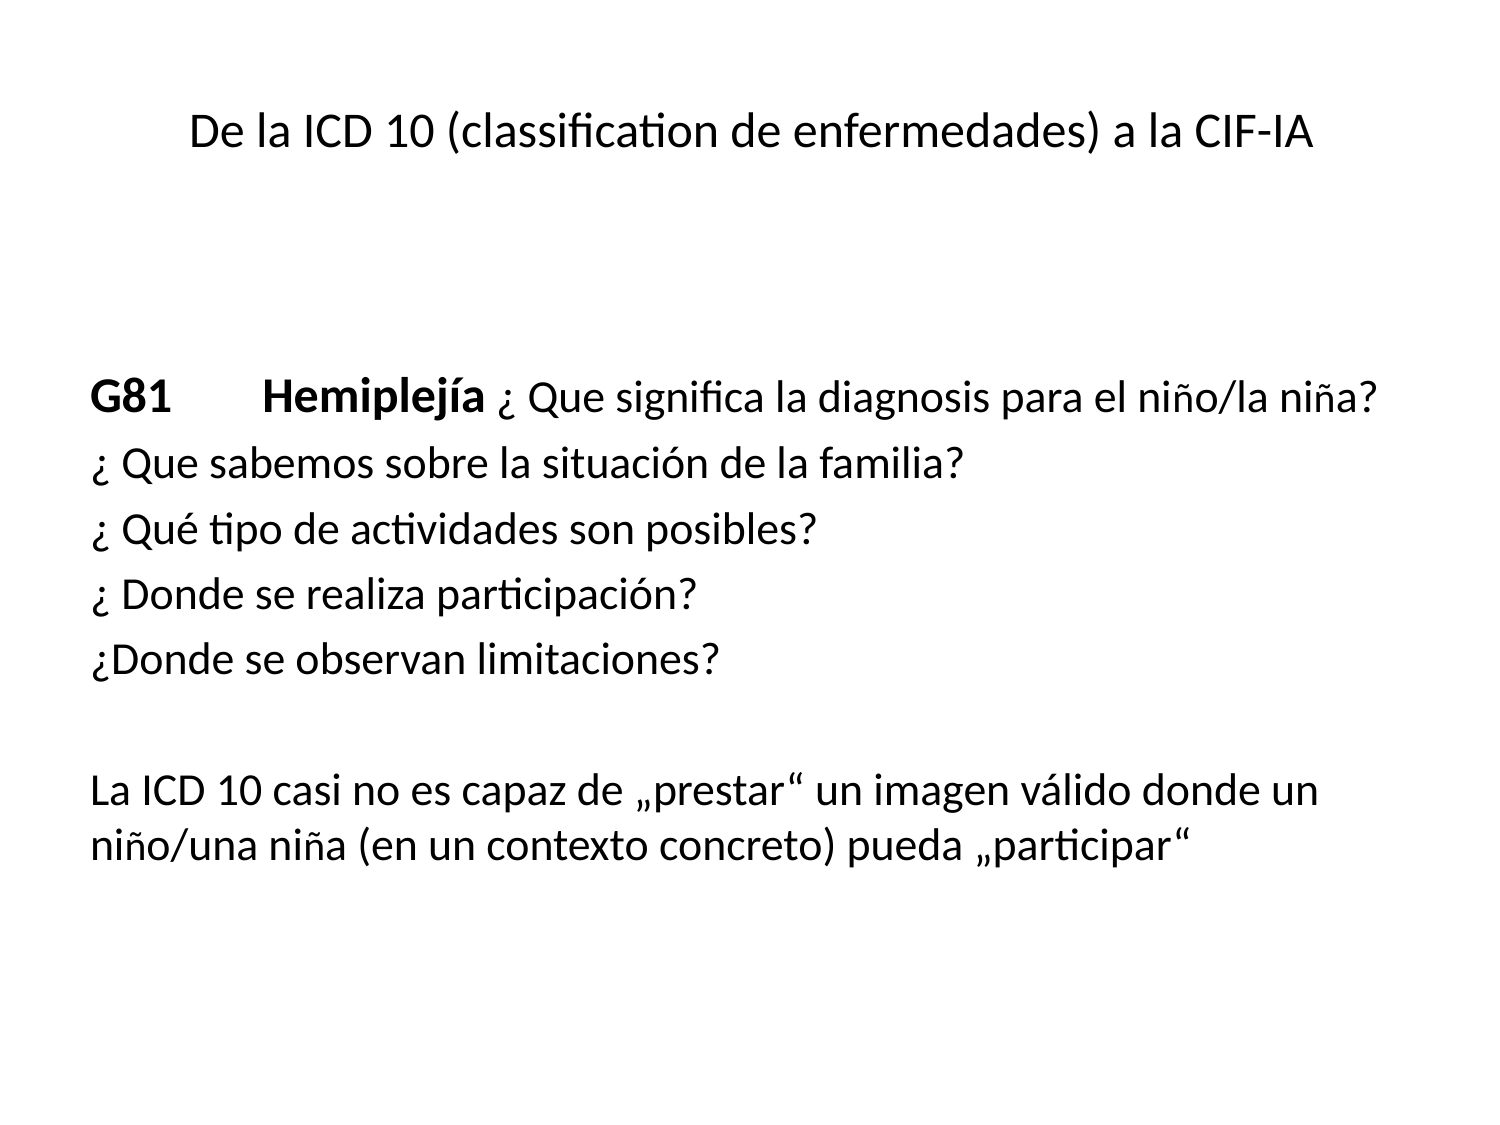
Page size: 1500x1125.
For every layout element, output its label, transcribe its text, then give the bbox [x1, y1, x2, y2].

list G81 Hemiplejía ¿ Que significa la diagnosis para el niño/la niña? ¿ Que sabemos sobre la situación de la familia? ¿ Qué tipo de actividades son posibles? ¿ Donde se realiza participación? ¿Donde se observan limitaciones? La ICD 10 casi no es capaz de „prestar“ un imagen válido donde un niño/una niña (en un contexto concreto) pueda „participar“ [75, 262, 1426, 1005]
title De la ICD 10 (classification de enfermedades) a la CIF-IA [76, 90, 1427, 278]
